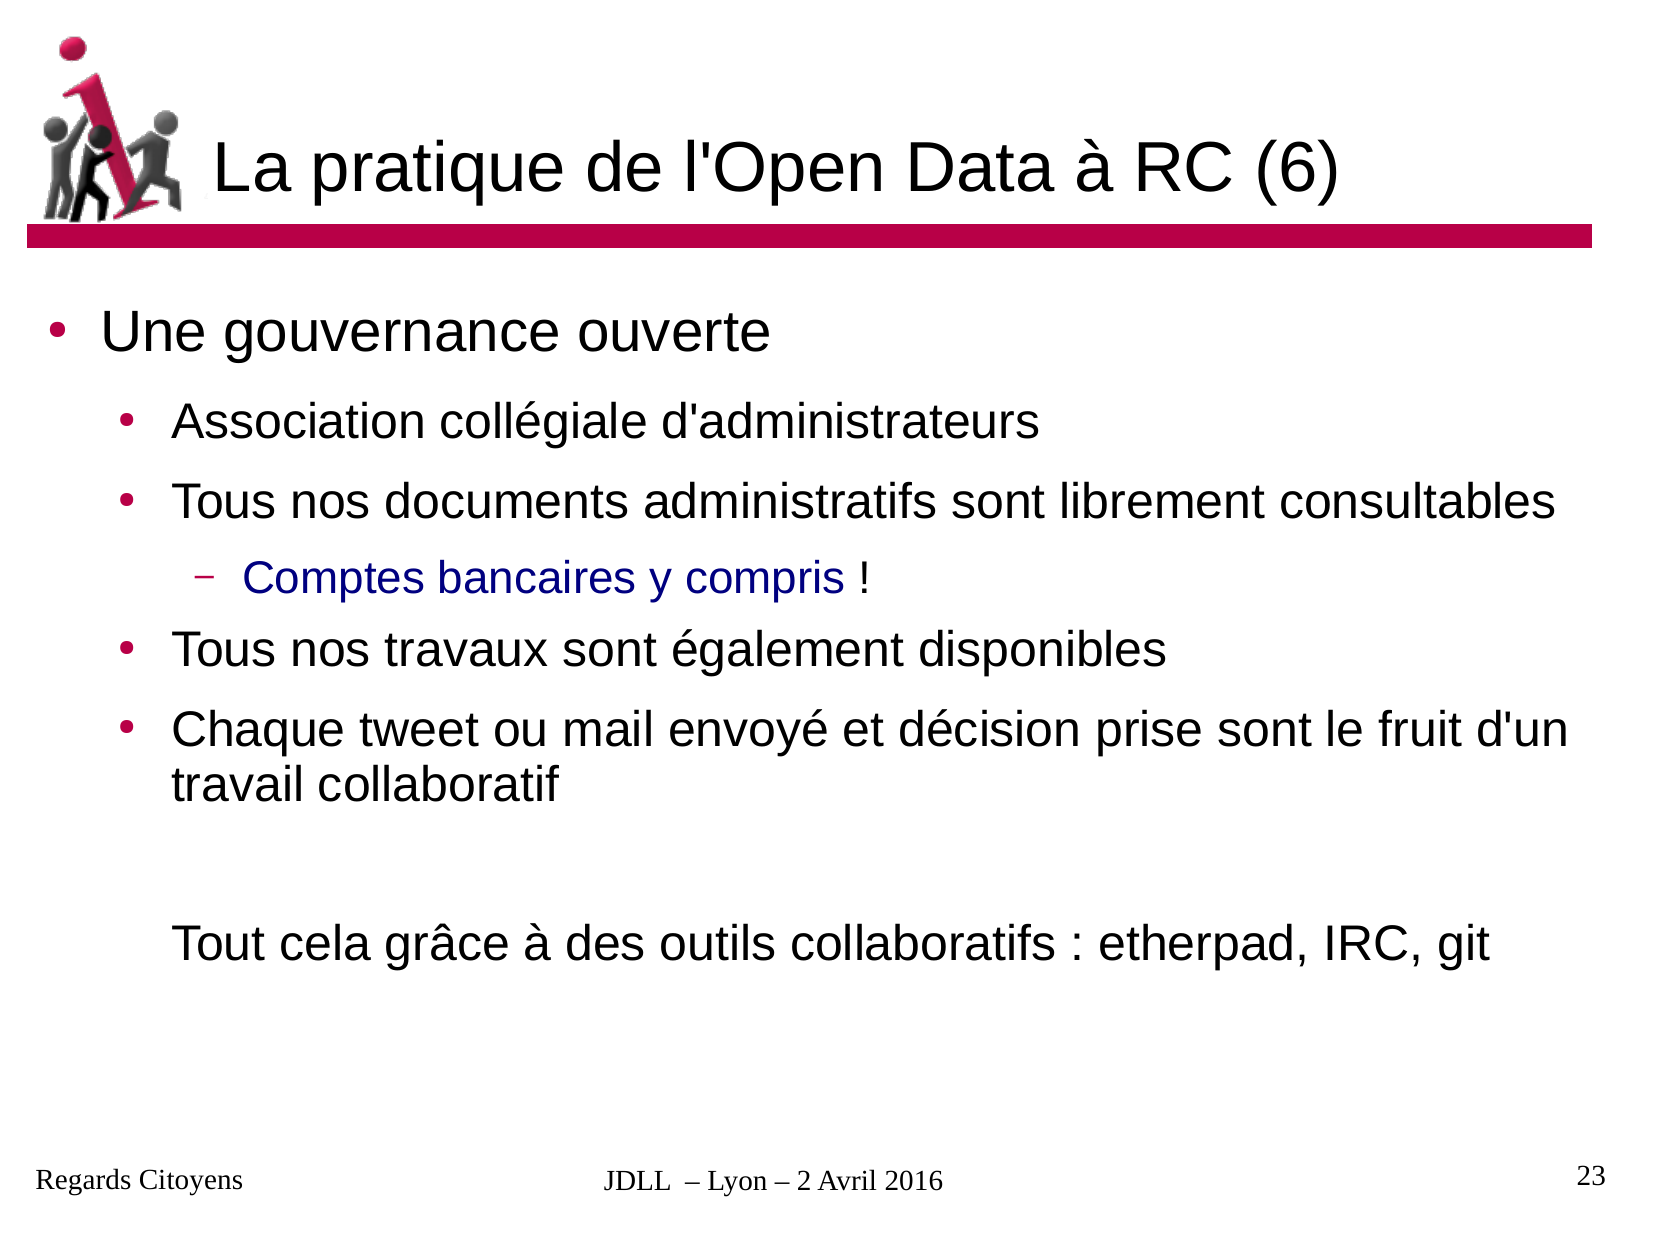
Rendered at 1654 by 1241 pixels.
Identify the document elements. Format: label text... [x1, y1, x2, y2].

title La pratique de l'Open Data à RC (6) [212, 70, 1648, 264]
picture [27, 31, 208, 224]
list Une gouvernance ouverte Association collégiale d'administrateurs Tous nos documents administratifs sont librement consultables Comptes bancaires y compris ! Tous nos travaux sont également disponibles Chaque tweet ou mail envoyé et décision prise sont le fruit d'un travail collaboratif Tout cela grâce à des outils collaboratifs : etherpad, IRC, git [29, 194, 1654, 1052]
